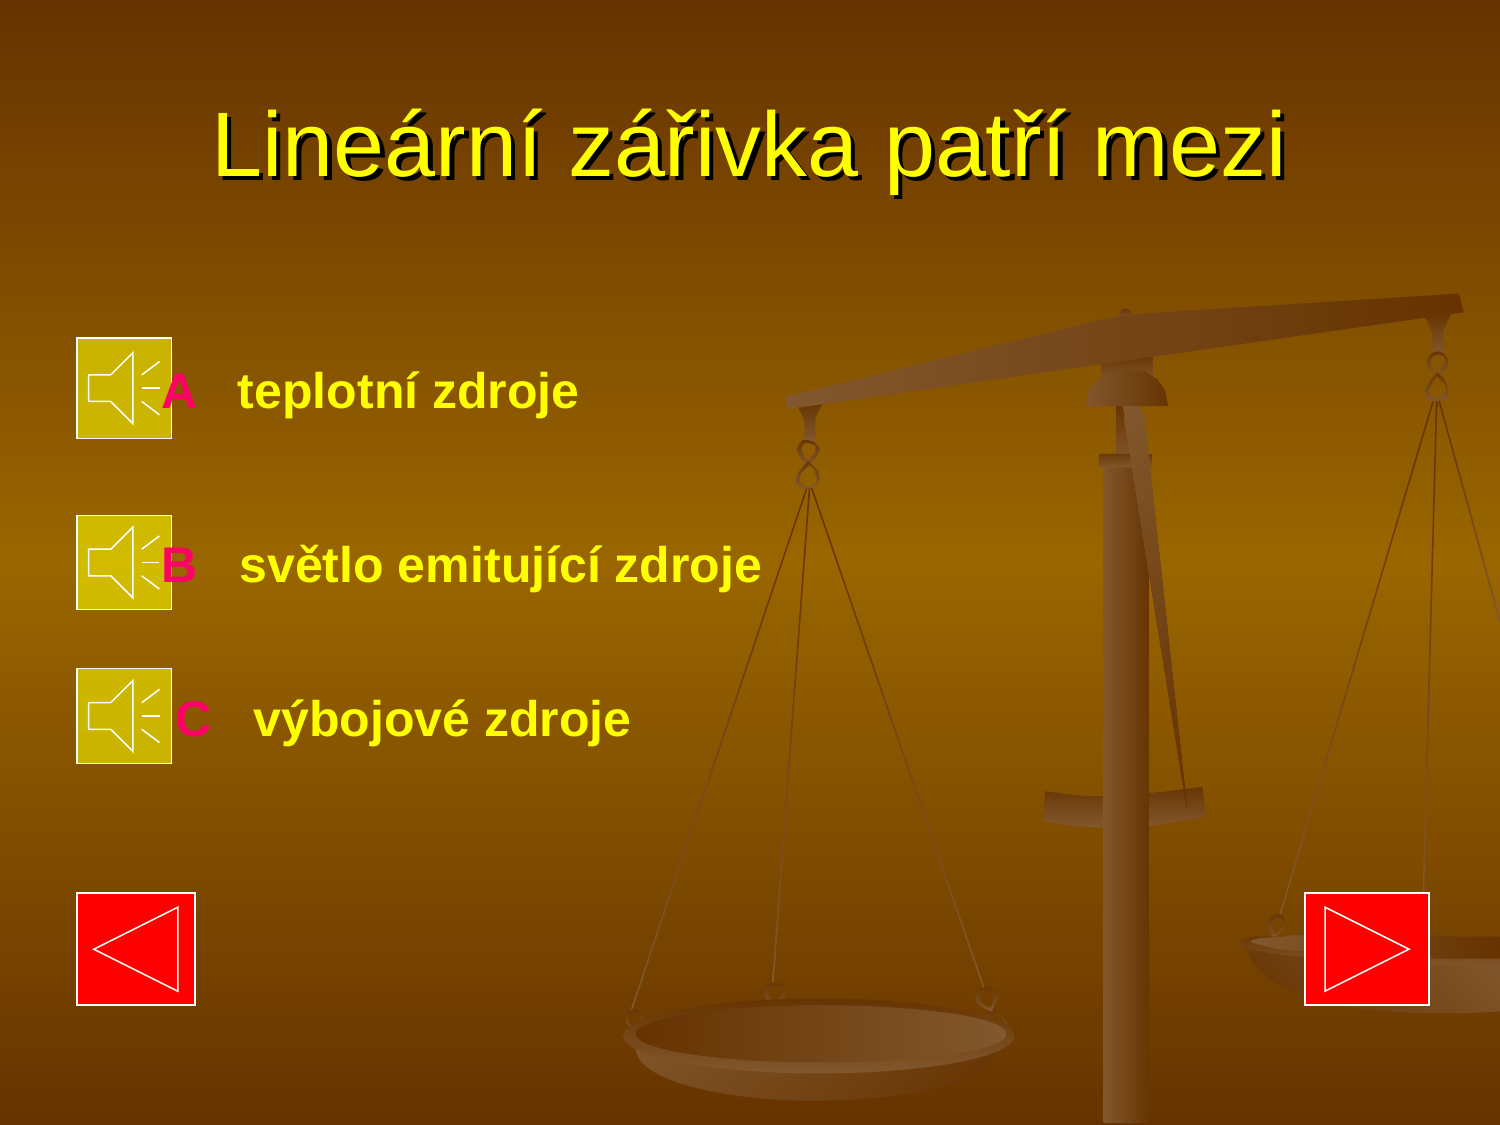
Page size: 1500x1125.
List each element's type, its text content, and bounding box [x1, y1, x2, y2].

text_box [1305, 893, 1429, 1006]
text_box B světlo emitující zdroje [76, 515, 172, 610]
text_box [76, 893, 195, 1006]
text_box A teplotní zdroje [76, 338, 172, 439]
title Lineární zářivka patří mezi [75, 45, 1426, 234]
text_box C výbojové zdroje [76, 668, 172, 764]
